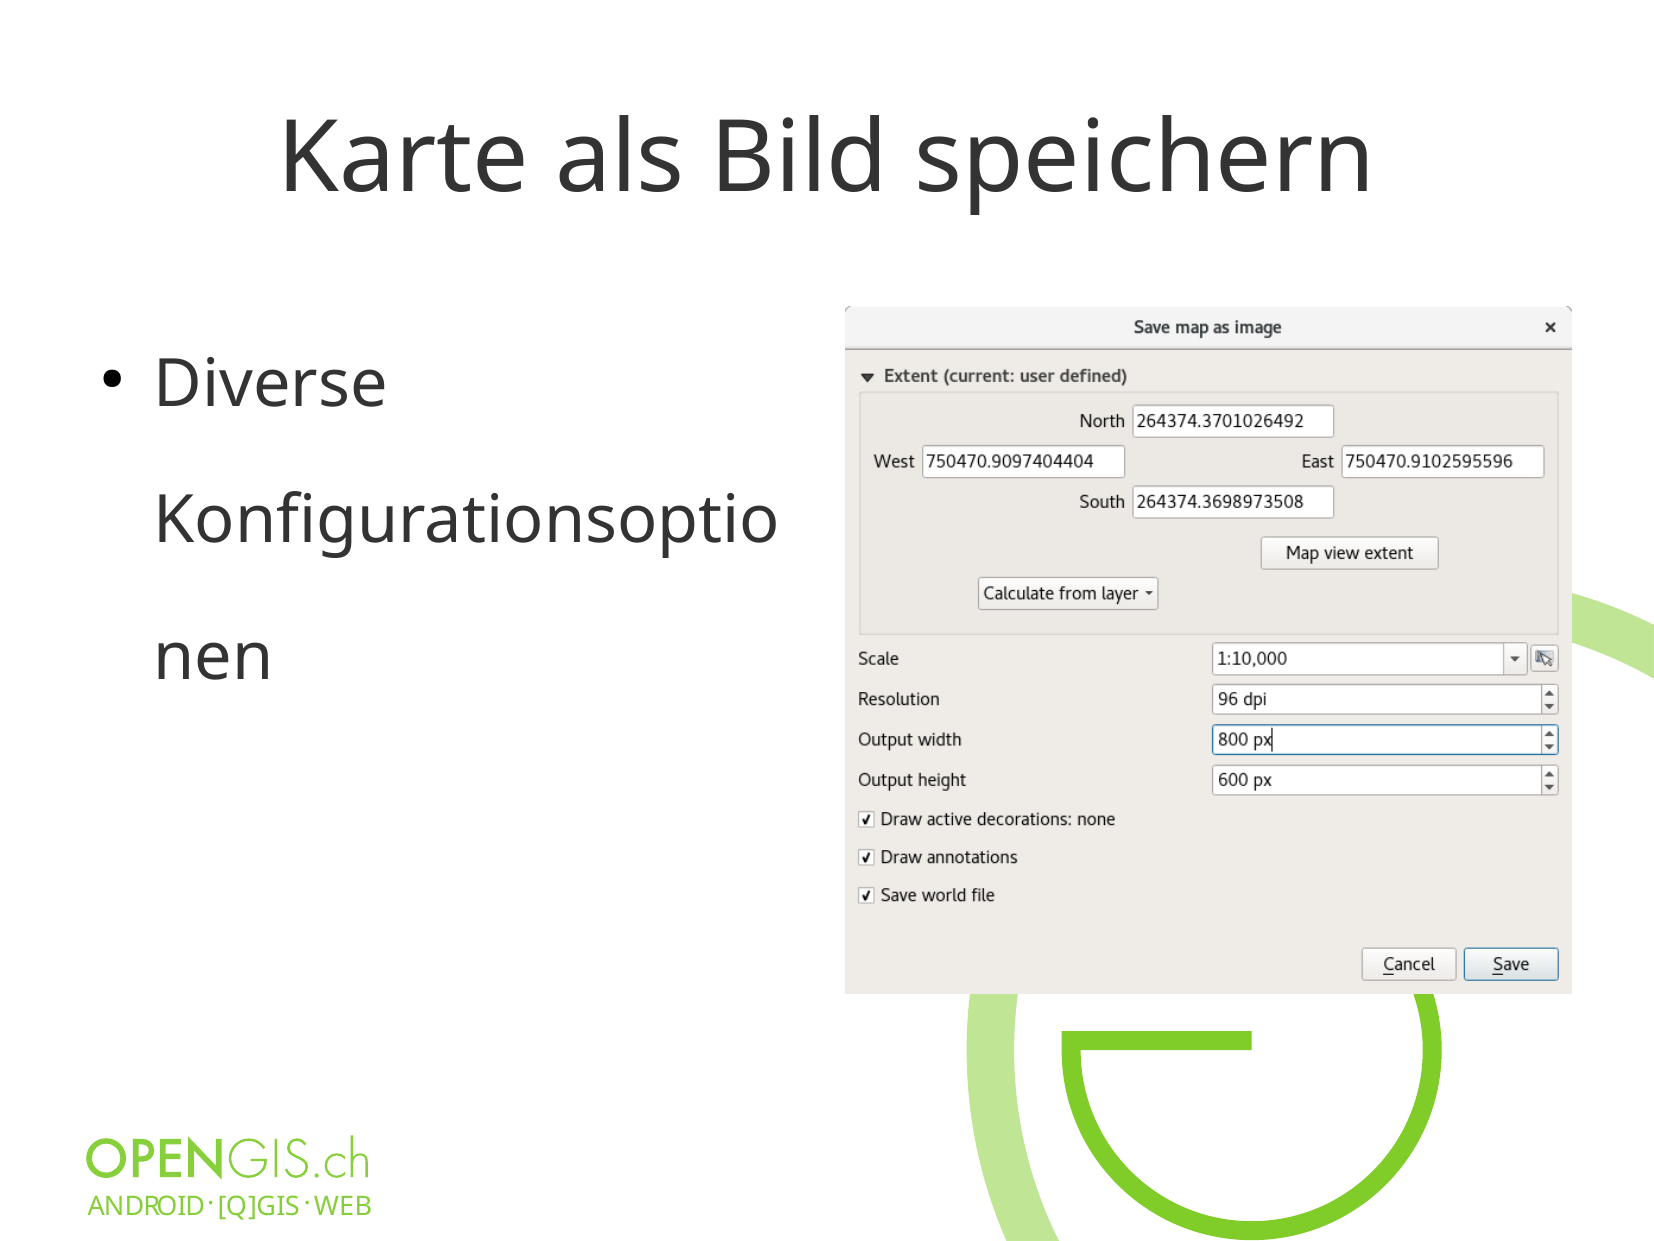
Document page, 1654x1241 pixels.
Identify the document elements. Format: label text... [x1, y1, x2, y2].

picture [845, 290, 1572, 1010]
list Diverse Konfigurationsoptionen [82, 290, 809, 1010]
title Karte als Bild speichern [82, 49, 1571, 257]
